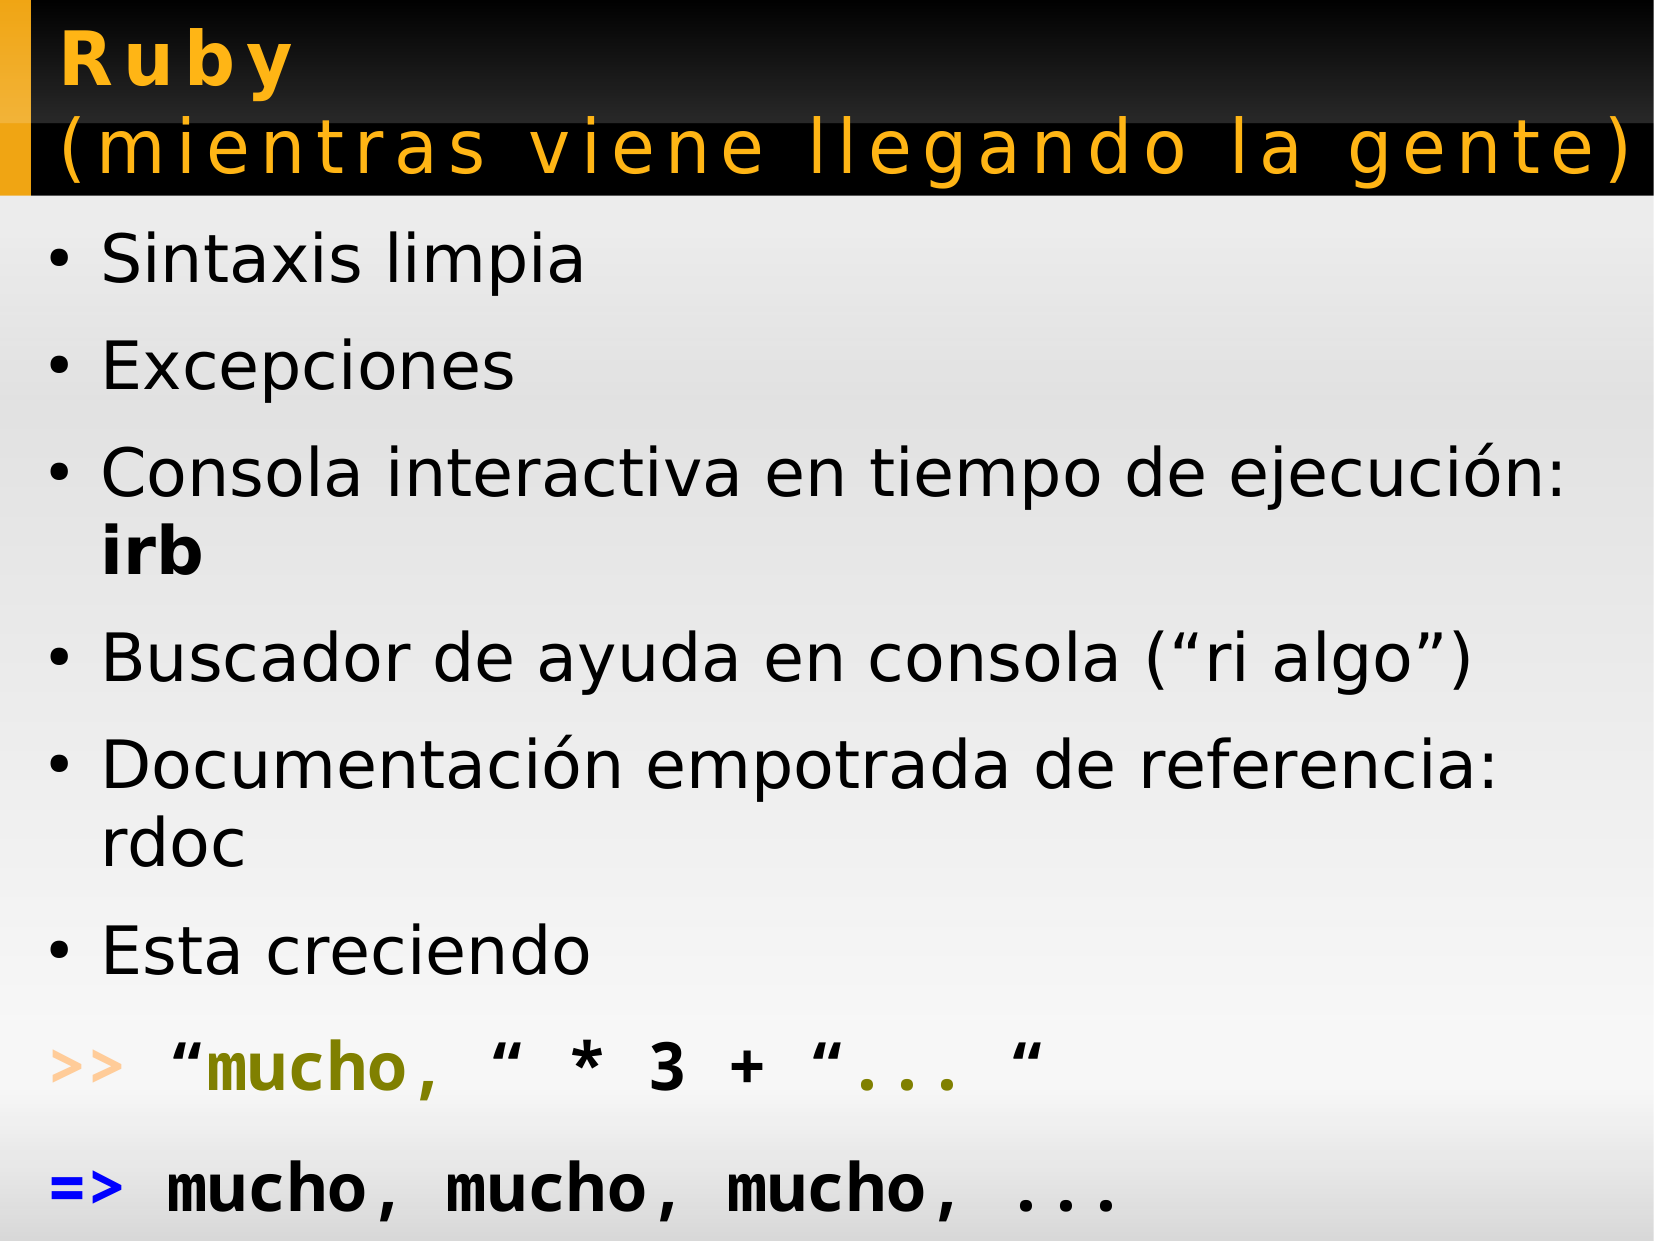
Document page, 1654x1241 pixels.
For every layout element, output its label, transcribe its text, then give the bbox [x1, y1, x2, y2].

picture [0, 0, 1654, 1241]
title Ruby (mientras viene llegando la gente) [59, 16, 1654, 191]
list Sintaxis limpia Excepciones Consola interactiva en tiempo de ejecución: irb Buscador de ayuda en consola (“ri algo”) Documentación empotrada de referencia: rdoc Esta creciendo >> “mucho, “ * 3 + “... “ => mucho, mucho, mucho, ... [29, 220, 1625, 1208]
